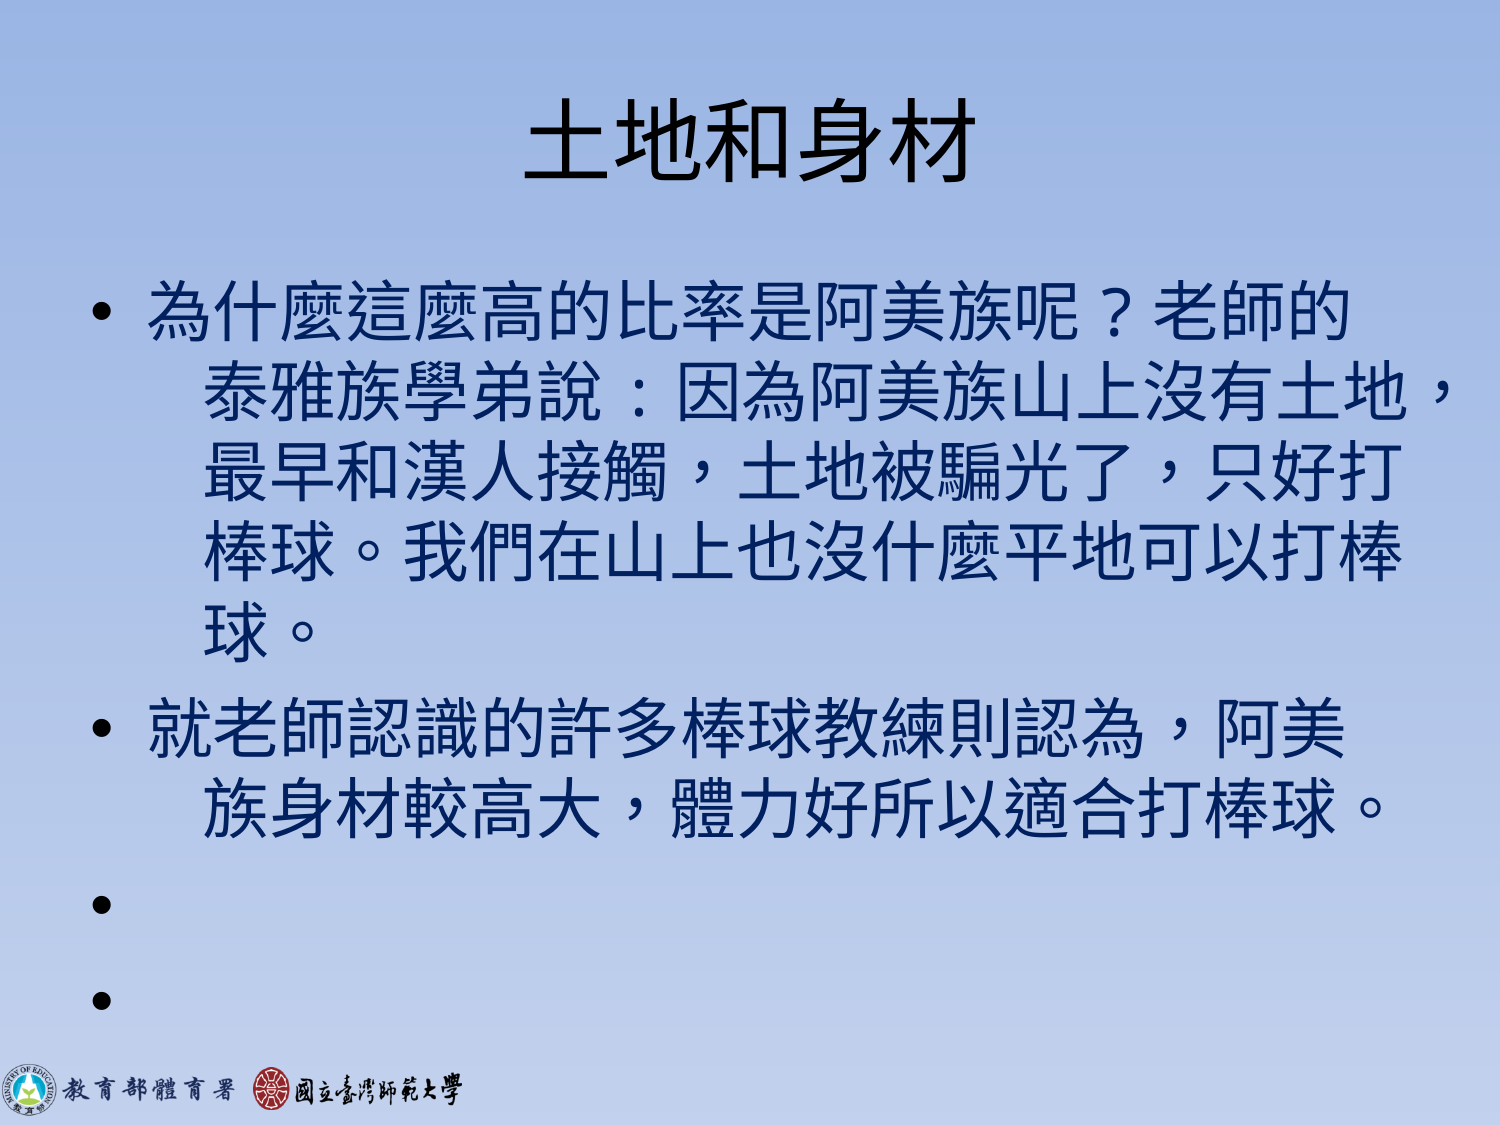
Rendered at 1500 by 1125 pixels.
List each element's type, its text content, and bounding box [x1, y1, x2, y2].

list 為什麼這麼高的比率是阿美族呢?老師的泰雅族學弟說:因為阿美族山上沒有土地，最早和漢人接觸，土地被騙光了，只好打棒球。我們在山上也沒什麼平地可以打棒球。 就老師認識的許多棒球教練則認為，阿美族身材較高大，體力好所以適合打棒球。 [75, 262, 1426, 1005]
title 土地和身材 [75, 45, 1426, 233]
